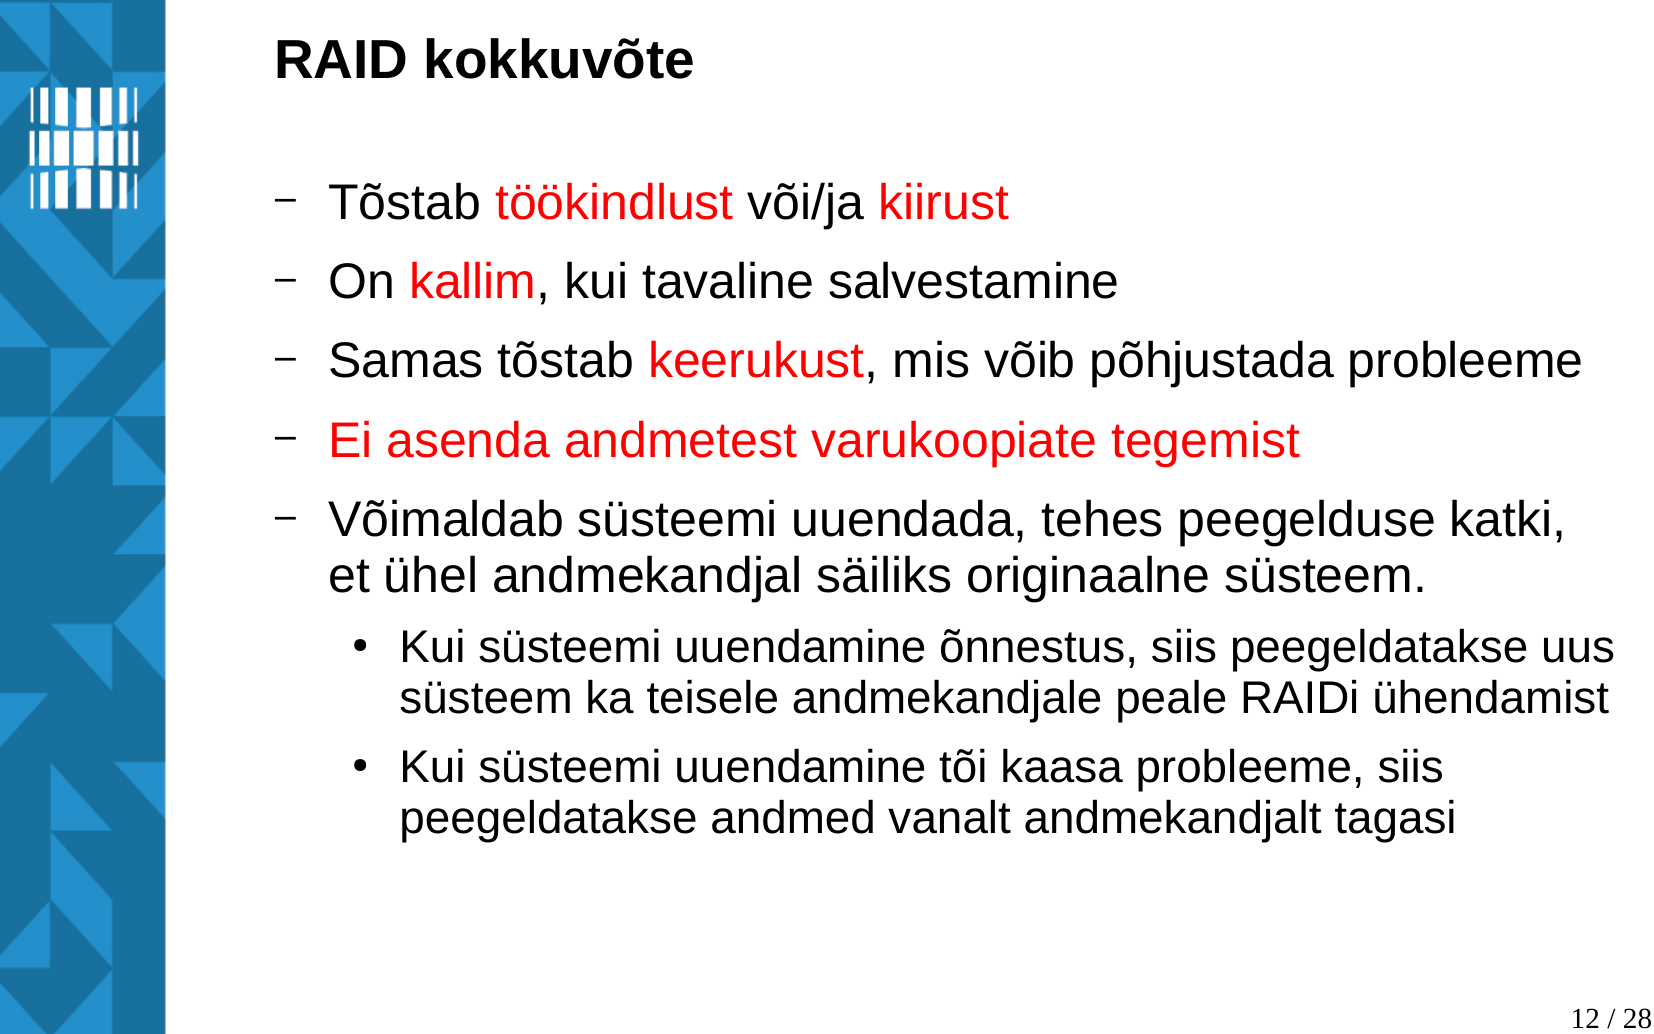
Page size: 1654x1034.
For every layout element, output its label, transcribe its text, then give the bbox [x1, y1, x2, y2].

title RAID kokkuvõte [274, 17, 1654, 101]
list Tõstab töökindlust või/ja kiirust On kallim, kui tavaline salvestamine Samas tõstab keerukust, mis võib põhjustada probleeme Ei asenda andmetest varukoopiate tegemist Võimaldab süsteemi uuendada, tehes peegelduse katki, et ühel andmekandjal säiliks originaalne süsteem. Kui süsteemi uuendamine õnnestus, siis peegeldatakse uus süsteem ka teisele andmekandjale peale RAIDi ühendamist Kui süsteemi uuendamine tõi kaasa probleeme, siis peegeldatakse andmed vanalt andmekandjalt tagasi [186, 173, 1619, 892]
